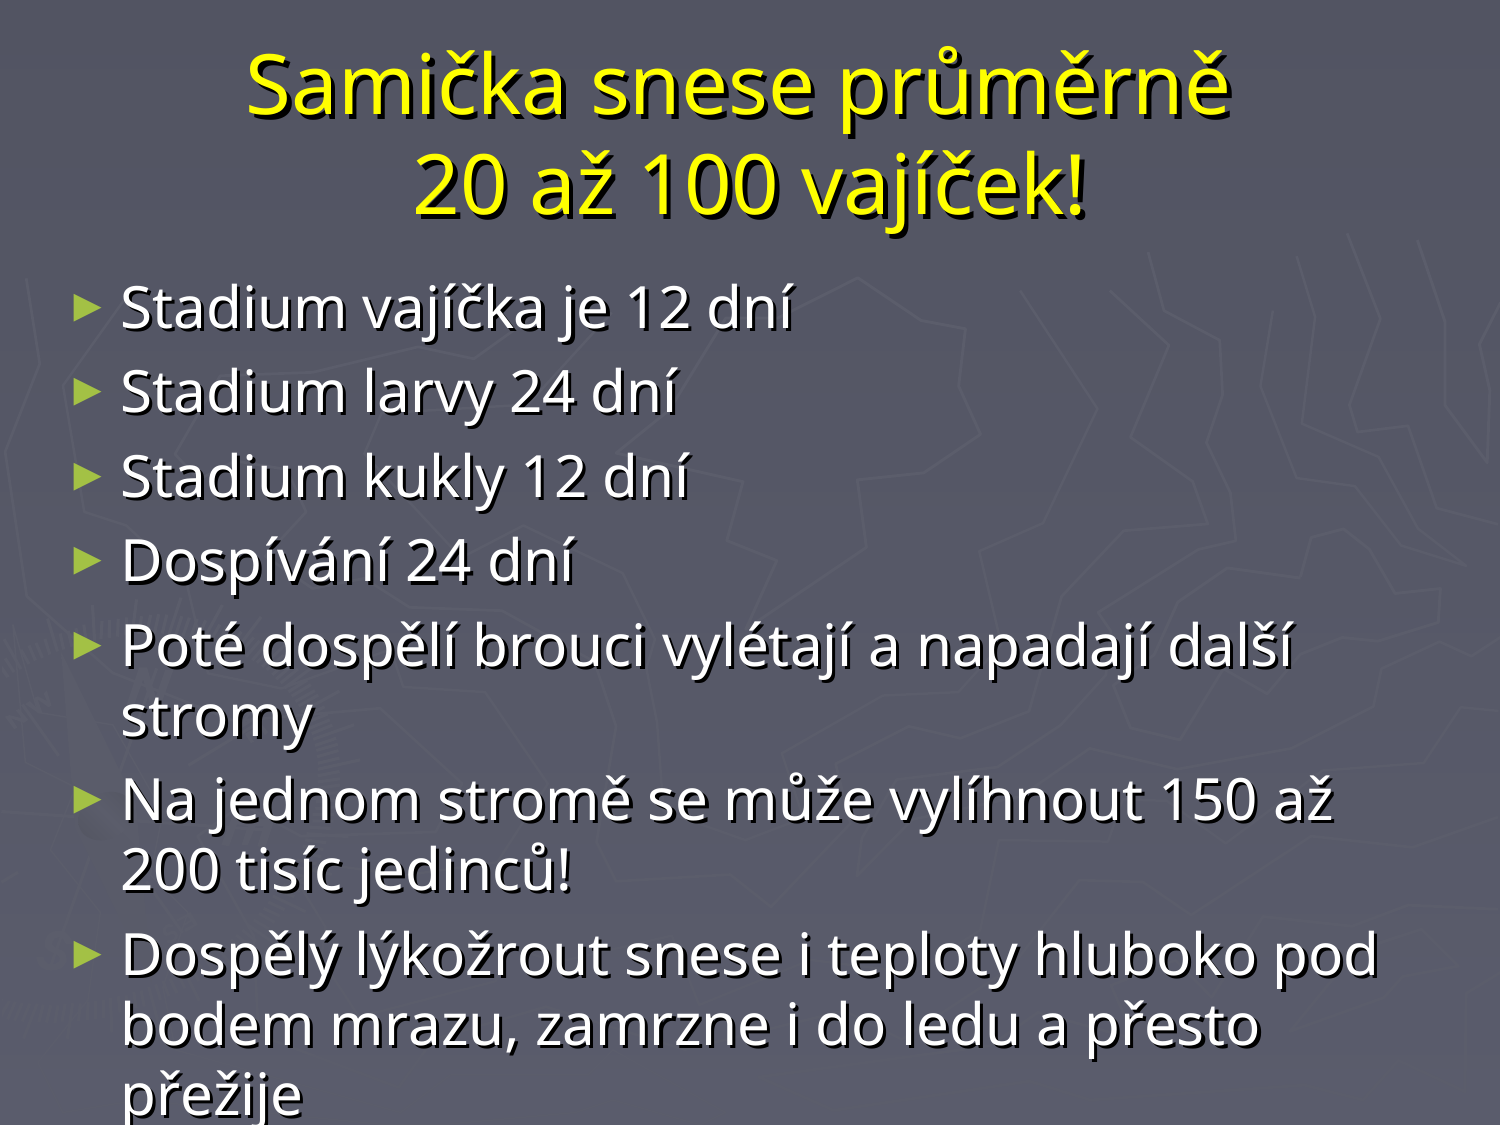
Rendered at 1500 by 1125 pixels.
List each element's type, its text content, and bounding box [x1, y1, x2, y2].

list Stadium vajíčka je 12 dní Stadium larvy 24 dní Stadium kukly 12 dní Dospívání 24 dní Poté dospělí brouci vylétají a napadají další stromy Na jednom stromě se může vylíhnout 150 až 200 tisíc jedinců! Dospělý lýkožrout snese i teploty hluboko pod bodem mrazu, zamrzne i do ledu a přesto přežije [49, 262, 1451, 1001]
title Samička snese průměrně 20 až 100 vajíček! [49, 23, 1451, 239]
